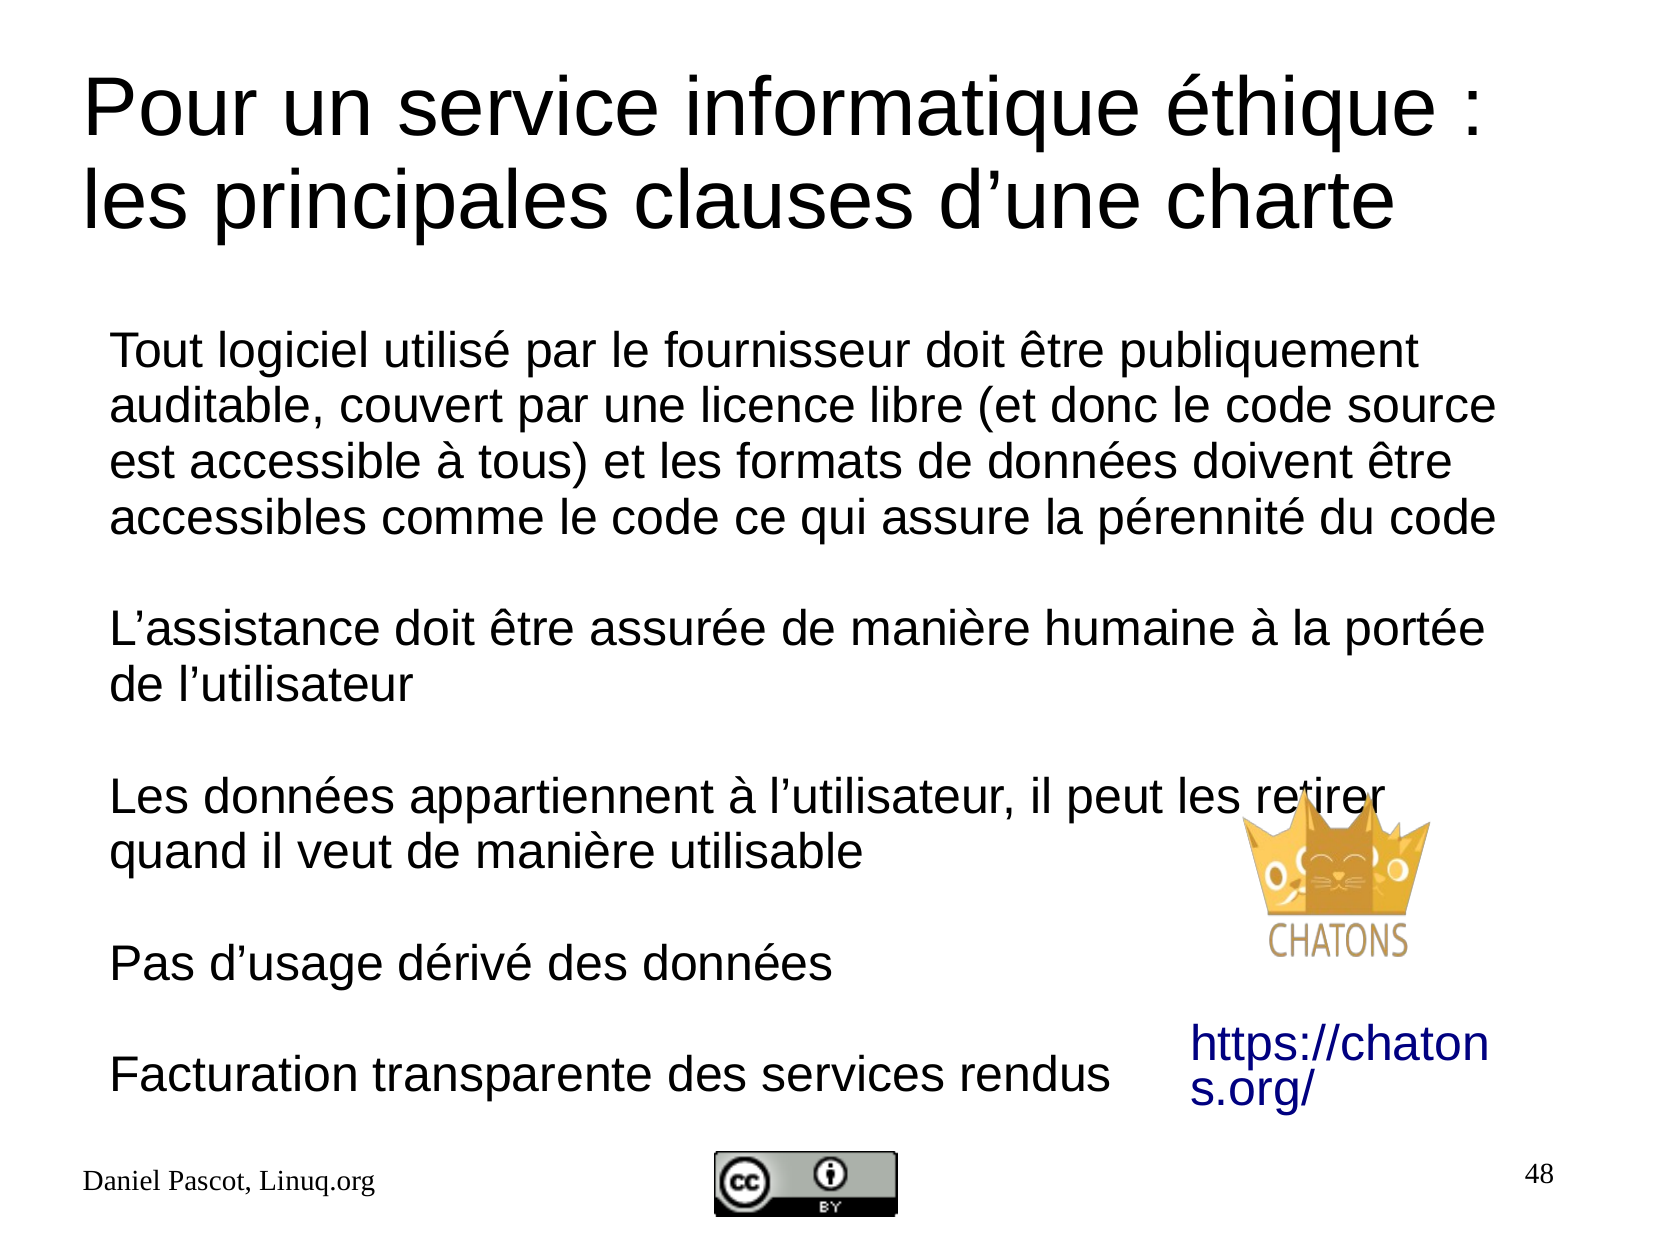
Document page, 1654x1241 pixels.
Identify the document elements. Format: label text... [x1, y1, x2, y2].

title Pour un service informatique éthique : les principales clauses d’une charte [82, 49, 1571, 257]
picture [714, 1151, 898, 1217]
picture [1240, 755, 1436, 1007]
text_box https://chatons.org/ [1175, 1007, 1524, 1084]
text_box Tout logiciel utilisé par le fournisseur doit être publiquement auditable, couvert par une licence libre (et donc le code source est accessible à tous) et les formats de données doivent être accessibles comme le code ce qui assure la pérennité du code L’assistance doit être assurée de manière humaine à la portée de l’utilisateur Les données appartiennent à l’utilisateur, il peut les retirer quand il veut de manière utilisable Pas d’usage dérivé des données Facturation transparente des services rendus [94, 314, 1524, 1119]
